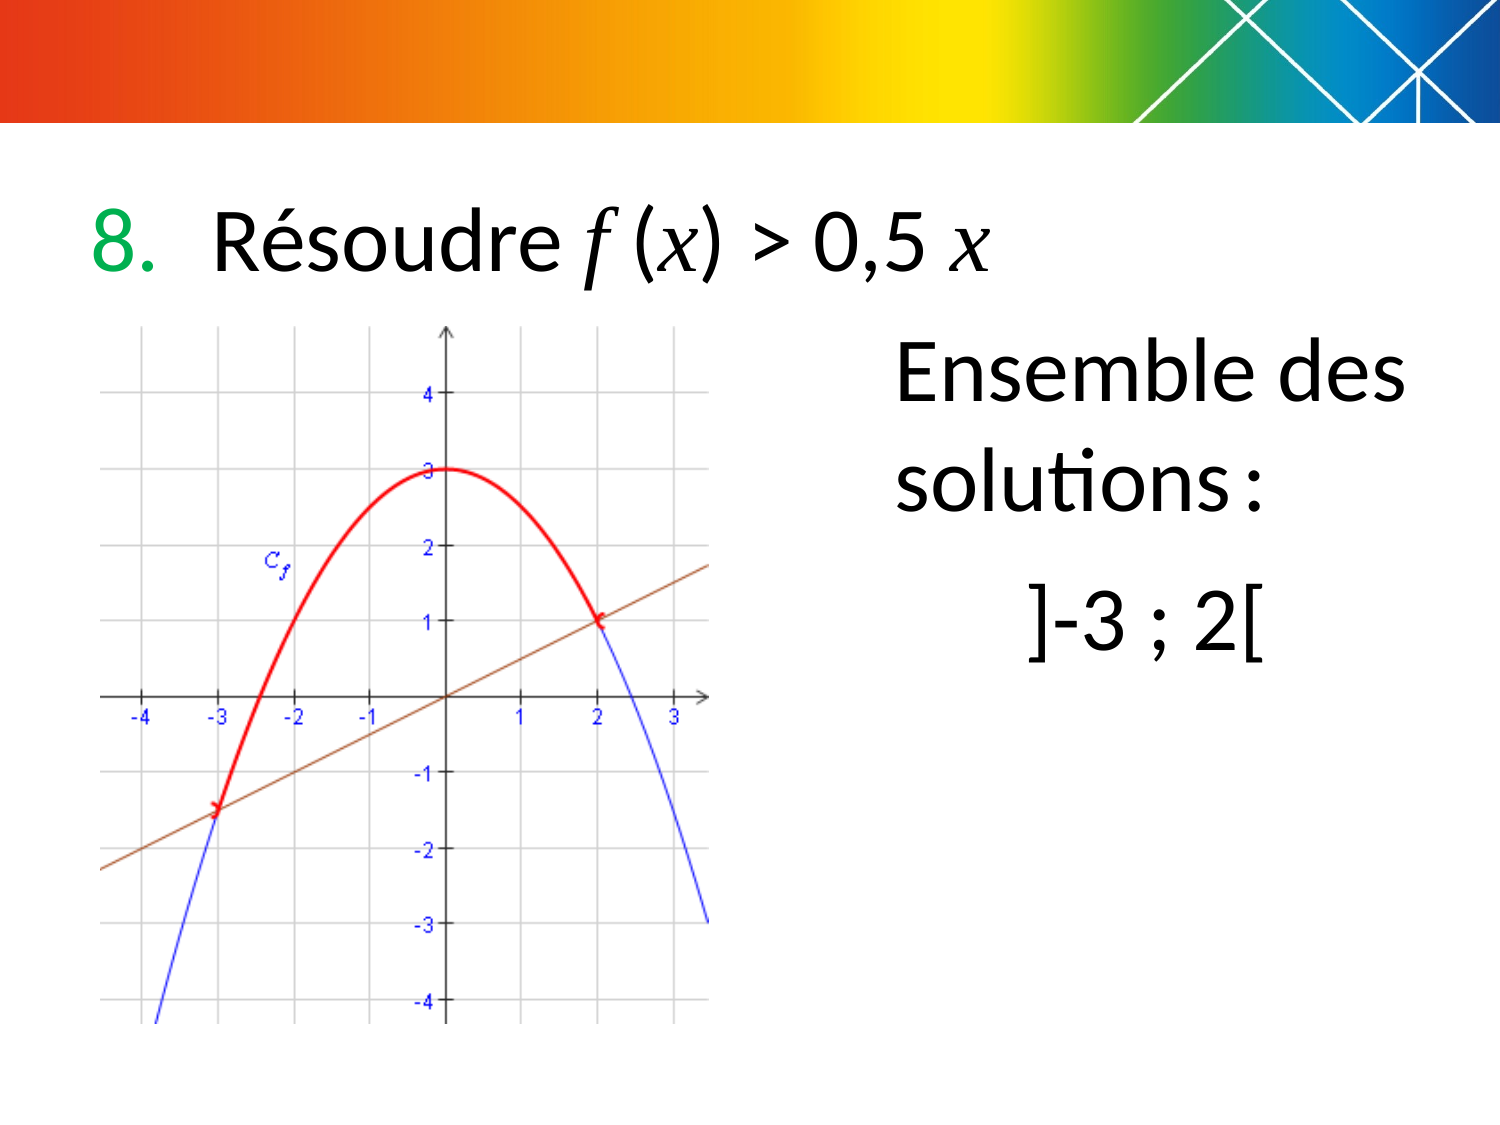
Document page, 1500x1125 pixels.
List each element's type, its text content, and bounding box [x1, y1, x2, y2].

picture [0, 0, 1359, 123]
title Résoudre f (x) > 0,5 x [75, 163, 1426, 305]
text_box ]-3 ; 2[ [1009, 550, 1392, 677]
picture [100, 326, 709, 1024]
text_box Ensemble des solutions : [879, 302, 1445, 538]
picture [1340, 0, 1500, 123]
